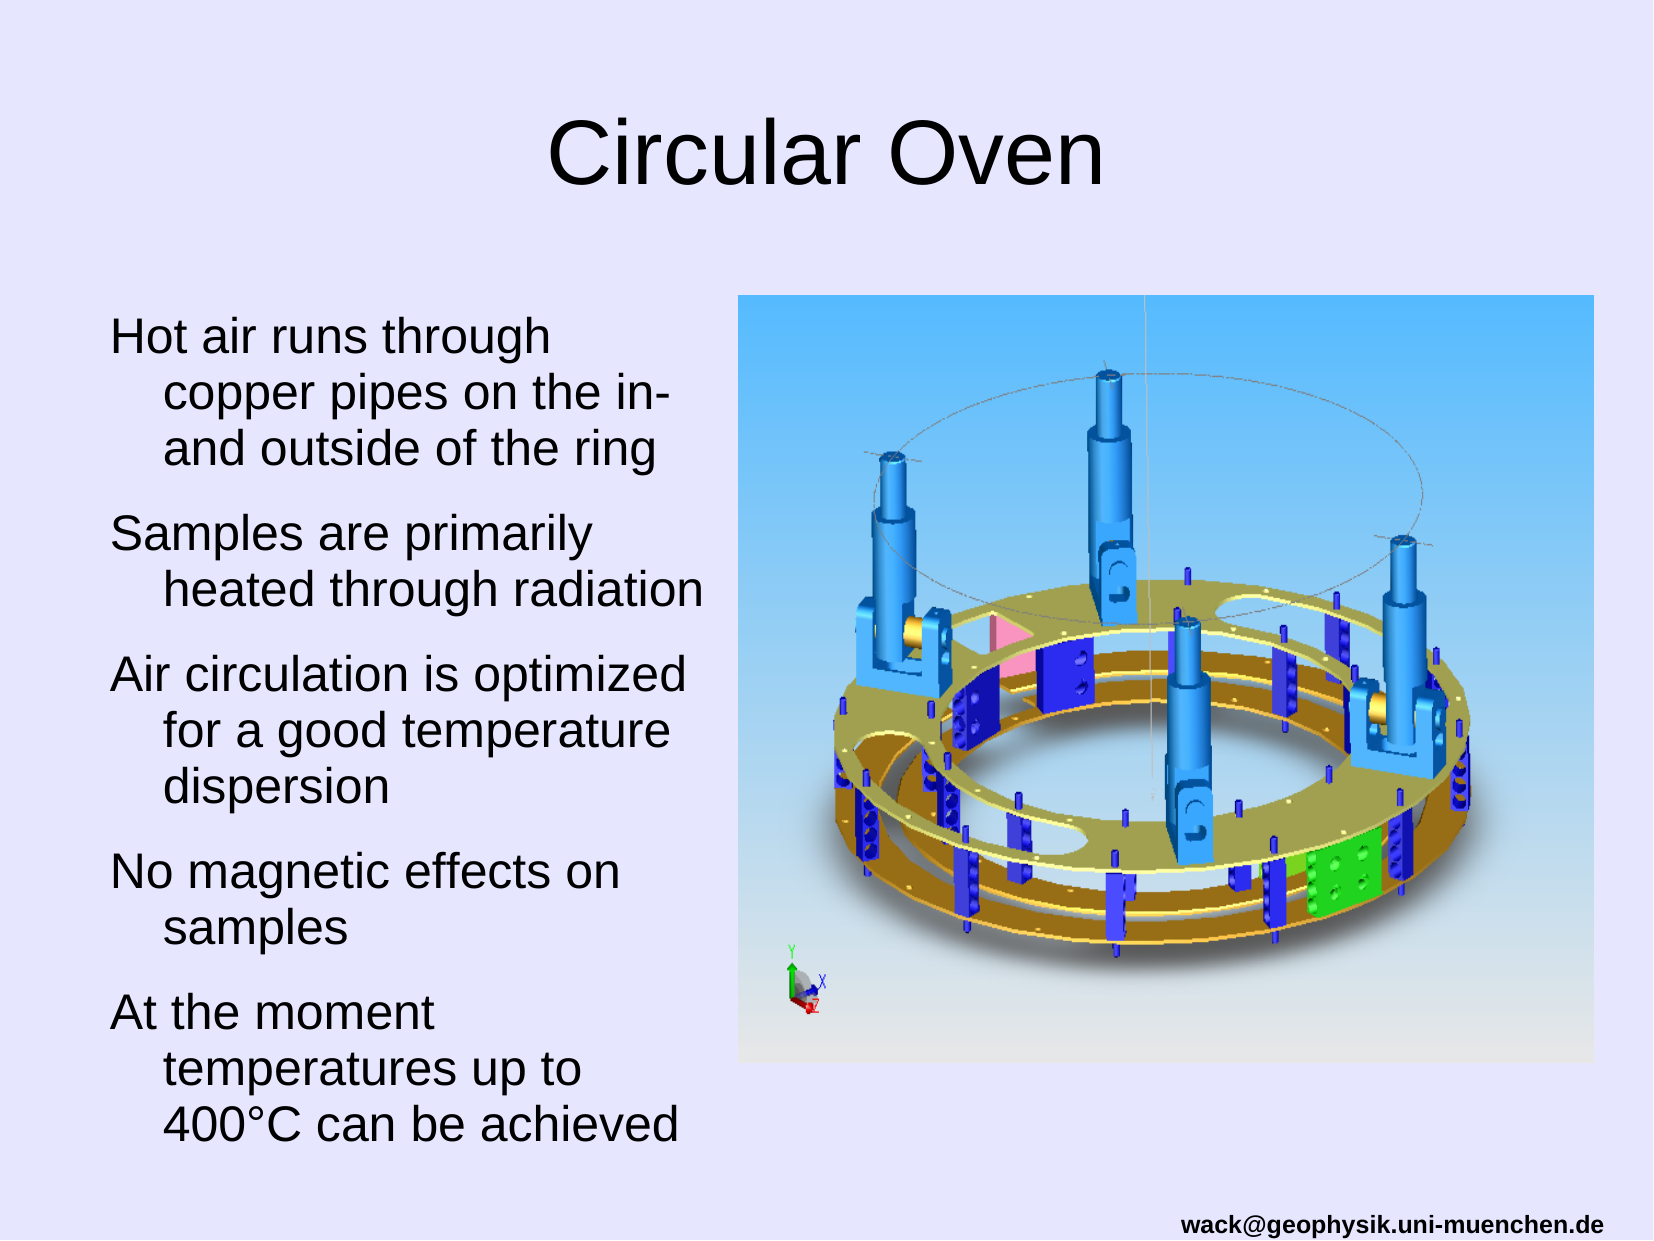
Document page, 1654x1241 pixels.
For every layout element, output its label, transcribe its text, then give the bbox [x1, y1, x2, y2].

picture [738, 295, 1594, 1063]
title Circular Oven [82, 49, 1571, 257]
list Hot air runs through copper pipes on the in- and outside of the ring Samples are primarily heated through radiation Air circulation is optimized for a good temperature dispersion No magnetic effects on samples At the moment temperatures up to 400°C can be achieved [92, 308, 709, 1152]
